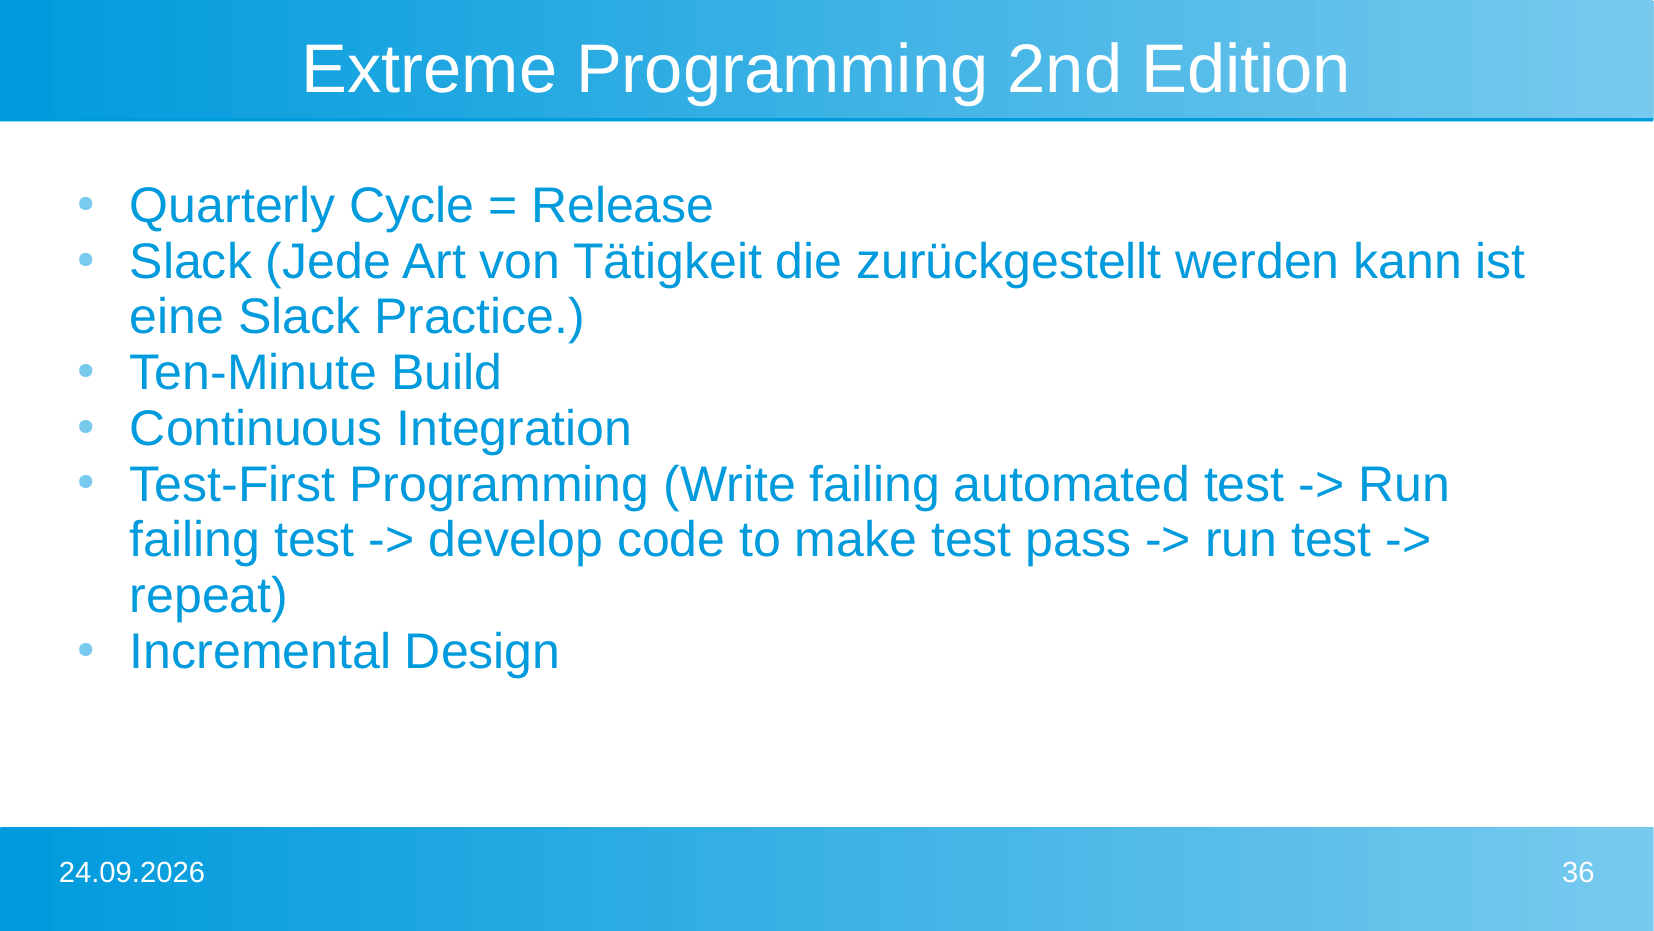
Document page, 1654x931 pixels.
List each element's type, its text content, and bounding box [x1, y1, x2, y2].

title Extreme Programming 2nd Edition [59, 29, 1595, 108]
list Quarterly Cycle = Release Slack (Jede Art von Tätigkeit die zurückgestellt werden kann ist eine Slack Practice.) Ten-Minute Build Continuous Integration Test-First Programming (Write failing automated test -> Run failing test -> develop code to make test pass -> run test -> repeat) Incremental Design [59, 177, 1595, 768]
